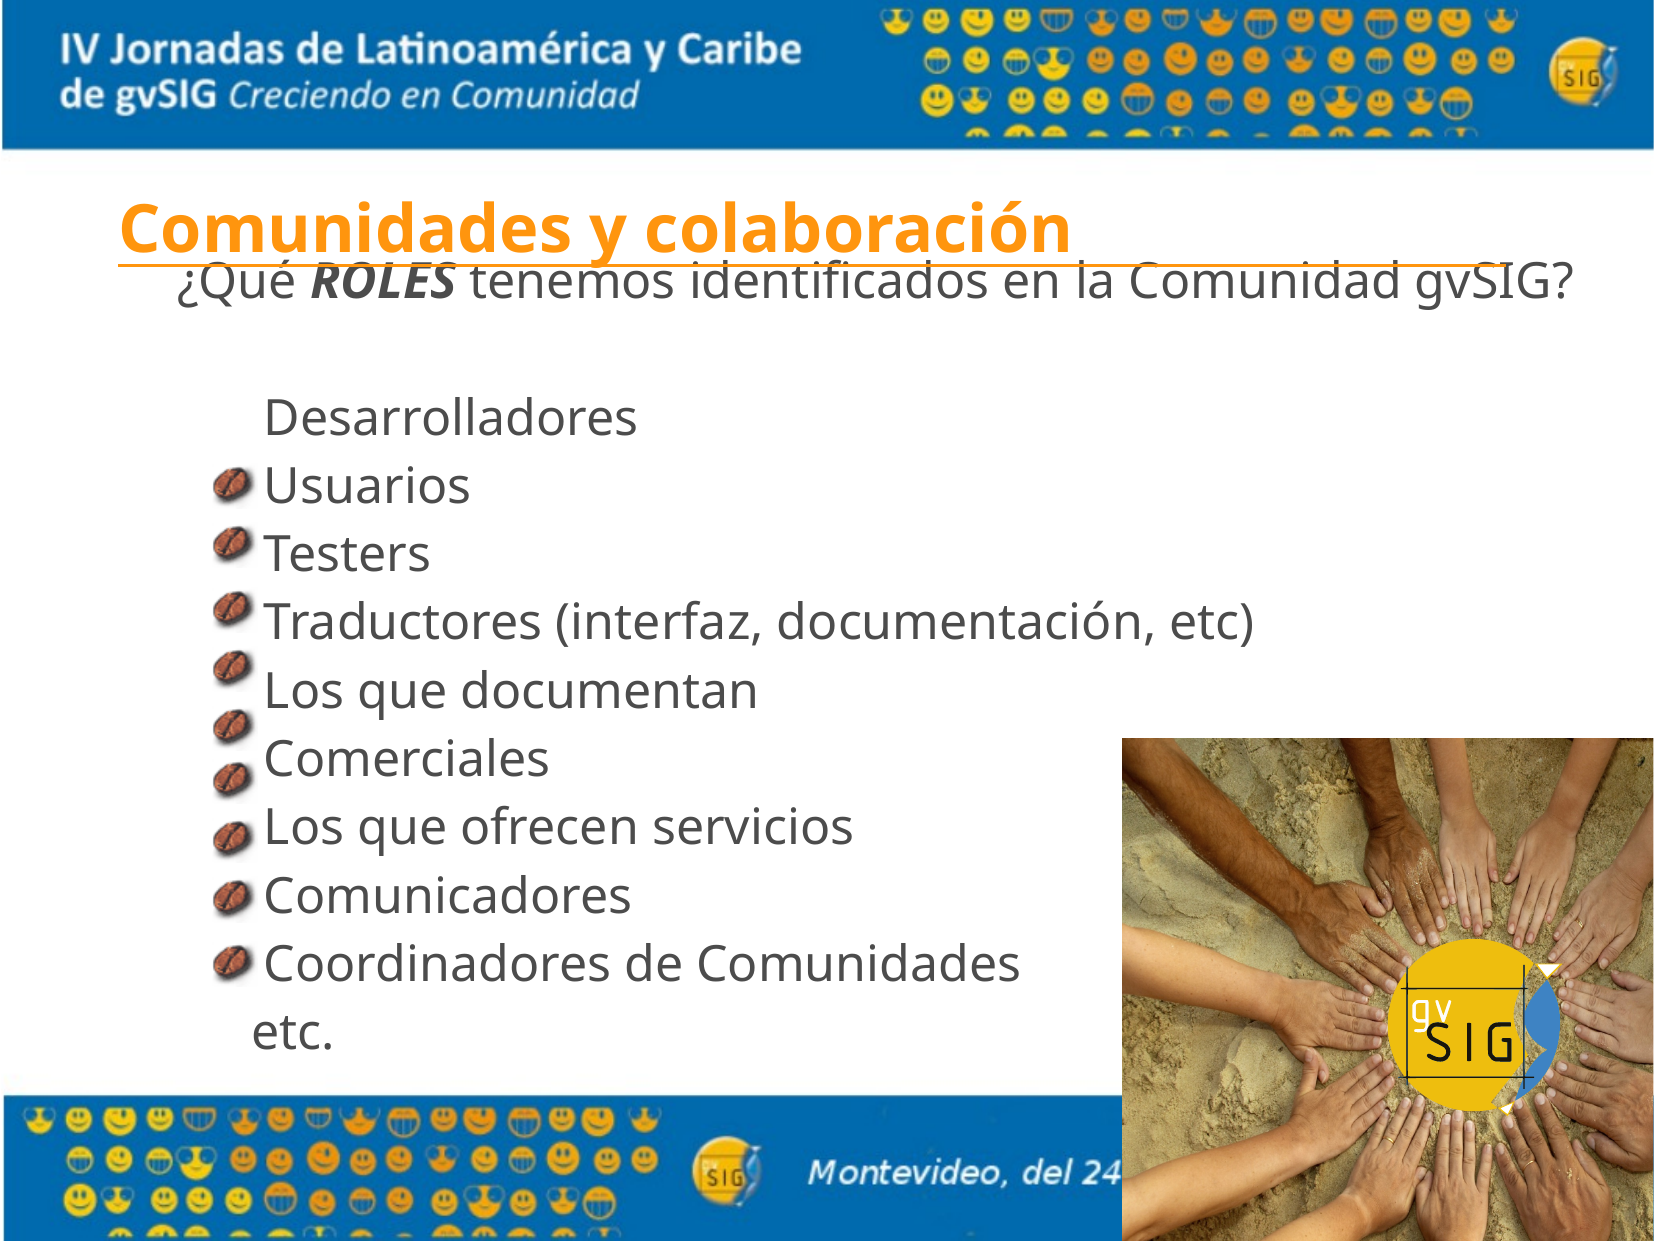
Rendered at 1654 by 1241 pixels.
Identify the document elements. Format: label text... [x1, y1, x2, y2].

picture [1, 0, 1654, 1241]
title ¿Qué ROLES tenemos identificados en la Comunidad gvSIG? Desarrolladores Usuarios Testers Traductores (interfaz, documentación, etc) Los que documentan Comerciales Los que ofrecen servicios Comunicadores Coordinadores de Comunidades etc. [177, 281, 1625, 1097]
title Comunidades y colaboración [118, 187, 1607, 266]
